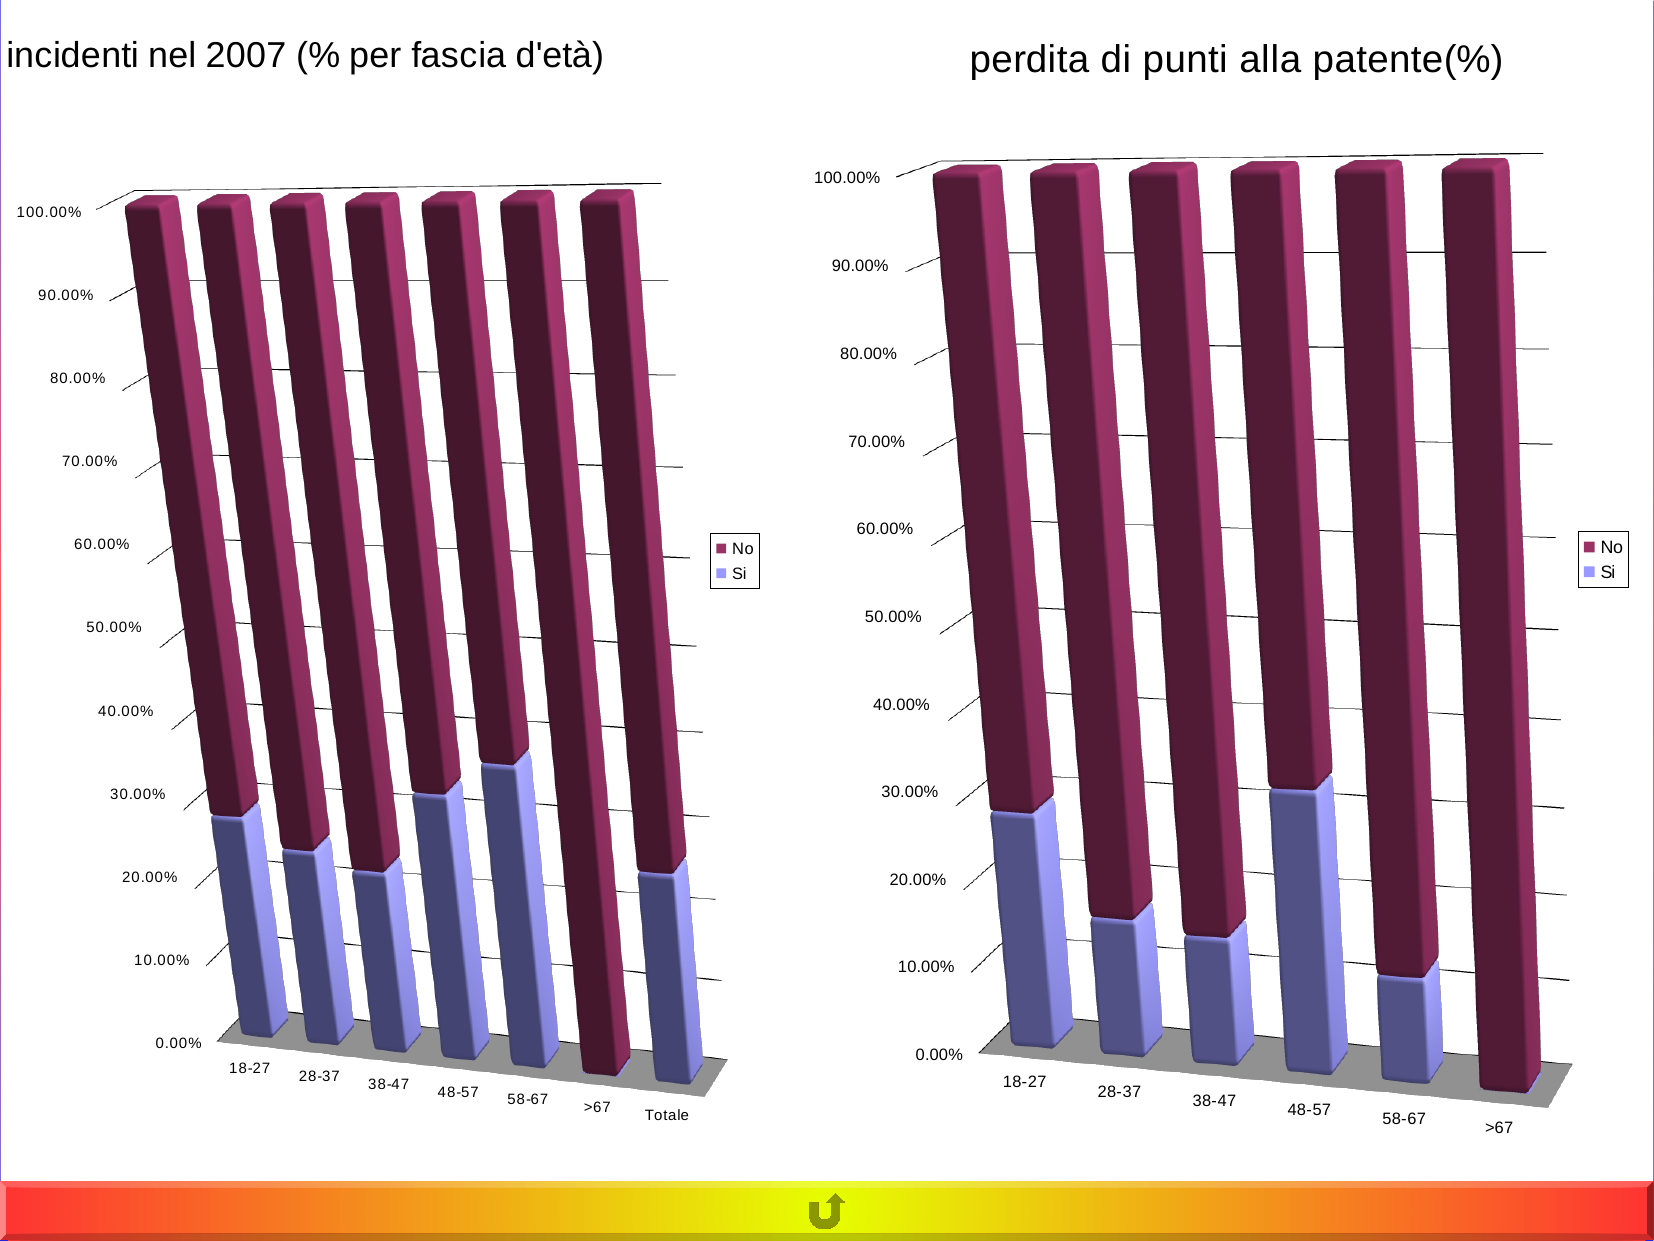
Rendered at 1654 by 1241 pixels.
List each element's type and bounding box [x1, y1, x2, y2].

chart [0, 0, 1654, 1181]
text_box [1, 1181, 1654, 1241]
